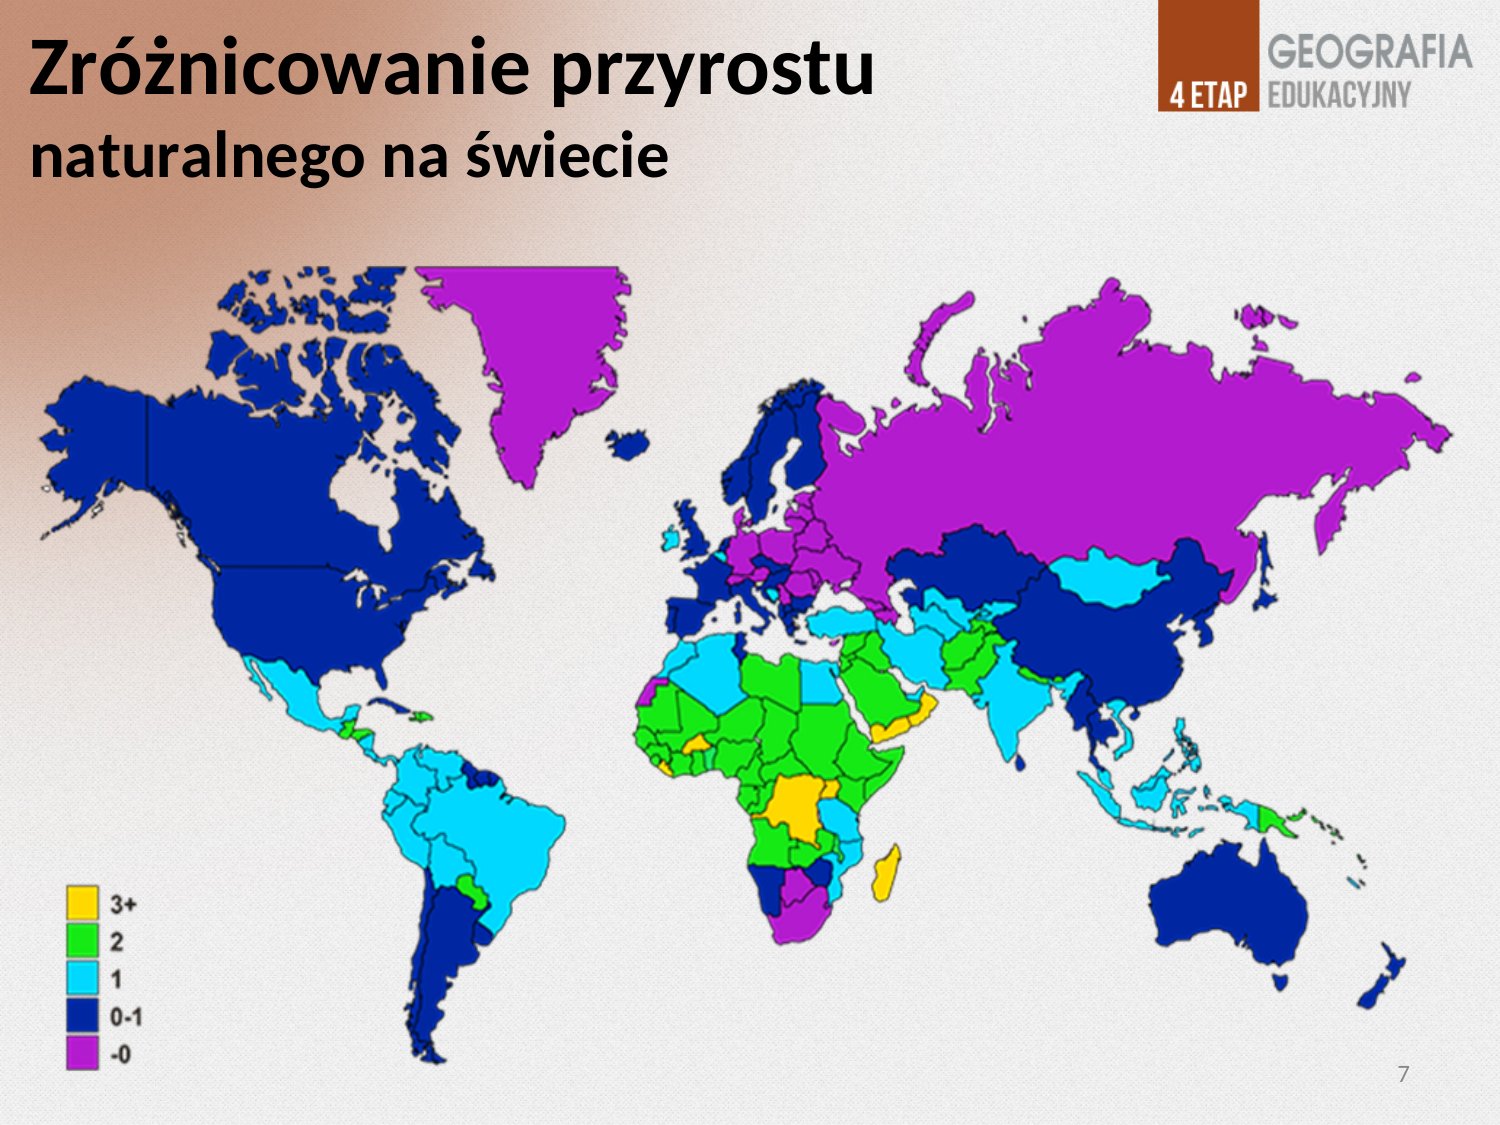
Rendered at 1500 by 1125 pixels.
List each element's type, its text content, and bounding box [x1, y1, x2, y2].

text_box Zróżnicowanie przyrostu naturalnego na świecie [14, 3, 1365, 198]
picture [0, 0, 1500, 1125]
